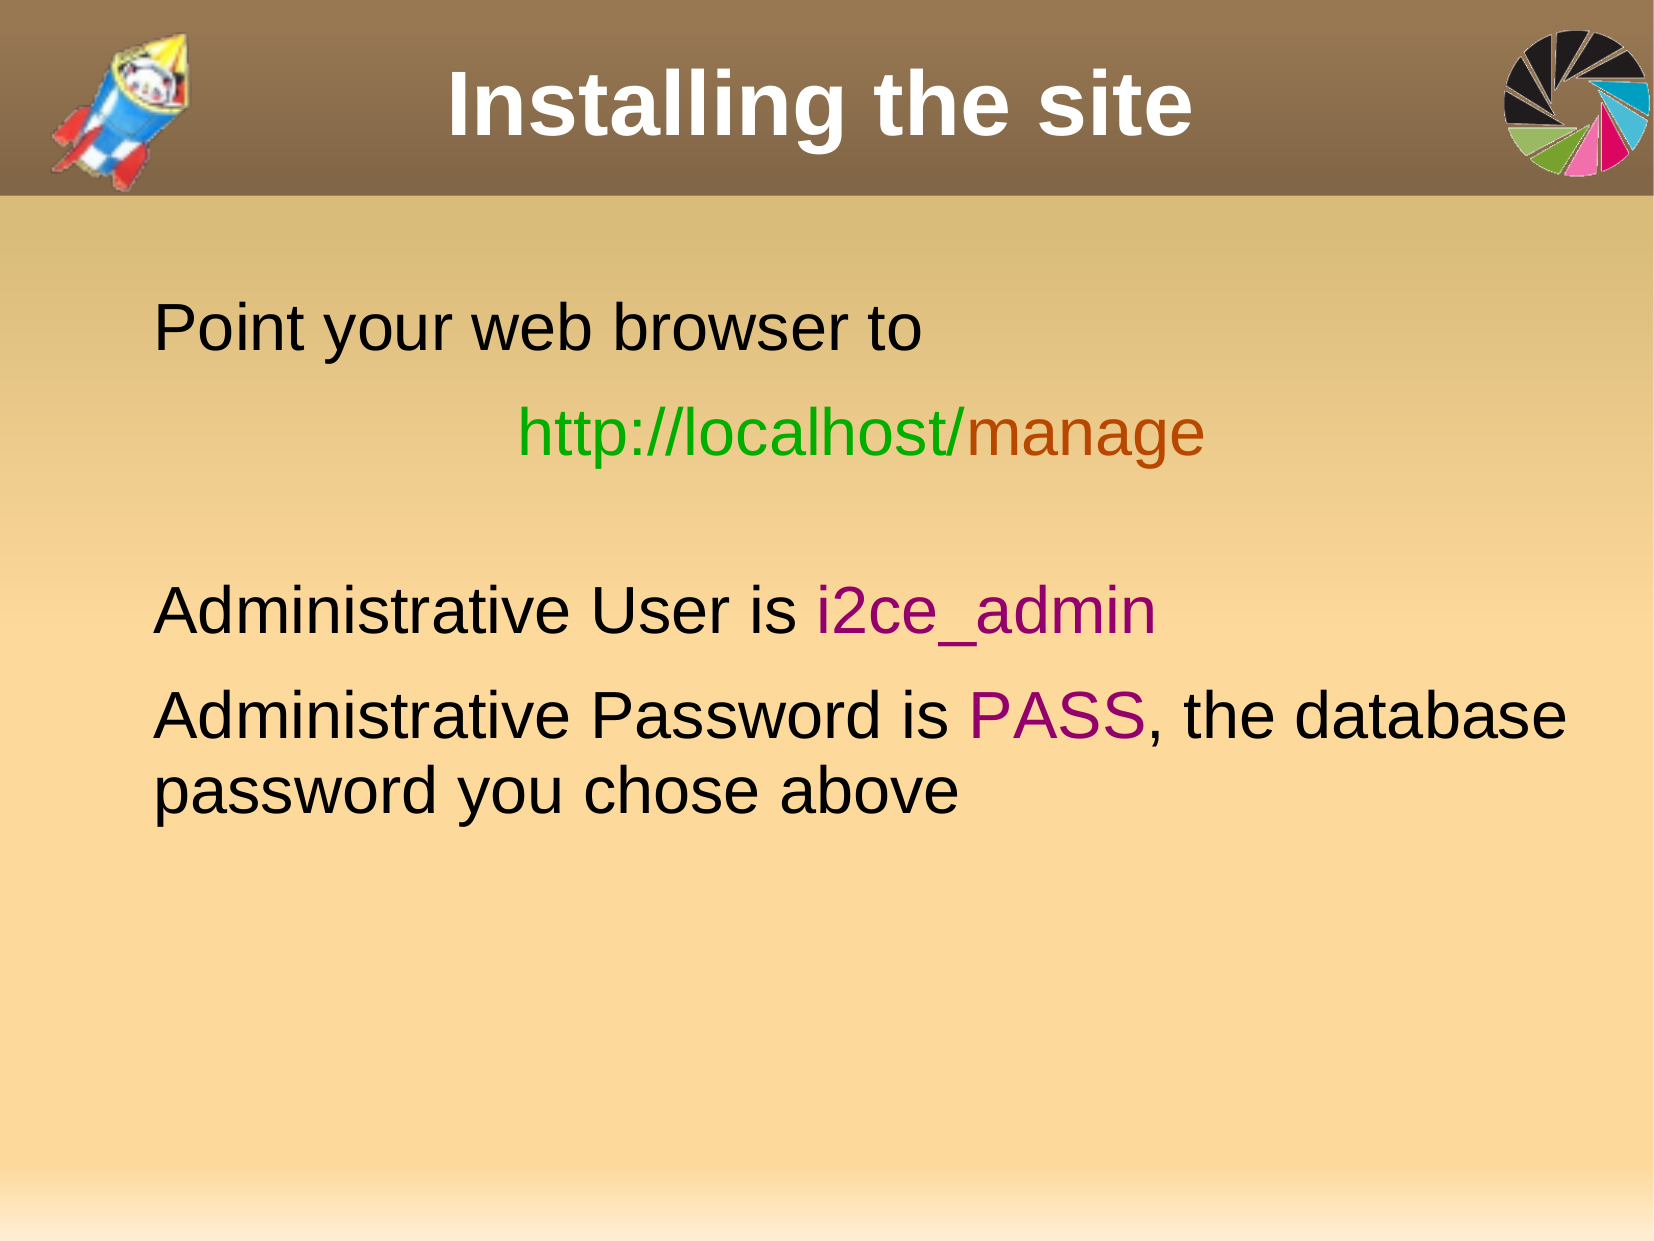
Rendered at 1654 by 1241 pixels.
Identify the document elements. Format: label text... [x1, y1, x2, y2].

picture [0, 0, 1654, 1241]
list Point your web browser to http://localhost/manage Administrative User is i2ce_admin Administrative Password is PASS, the database password you chose above [82, 290, 1571, 1094]
title Installing the site [76, 7, 1565, 200]
